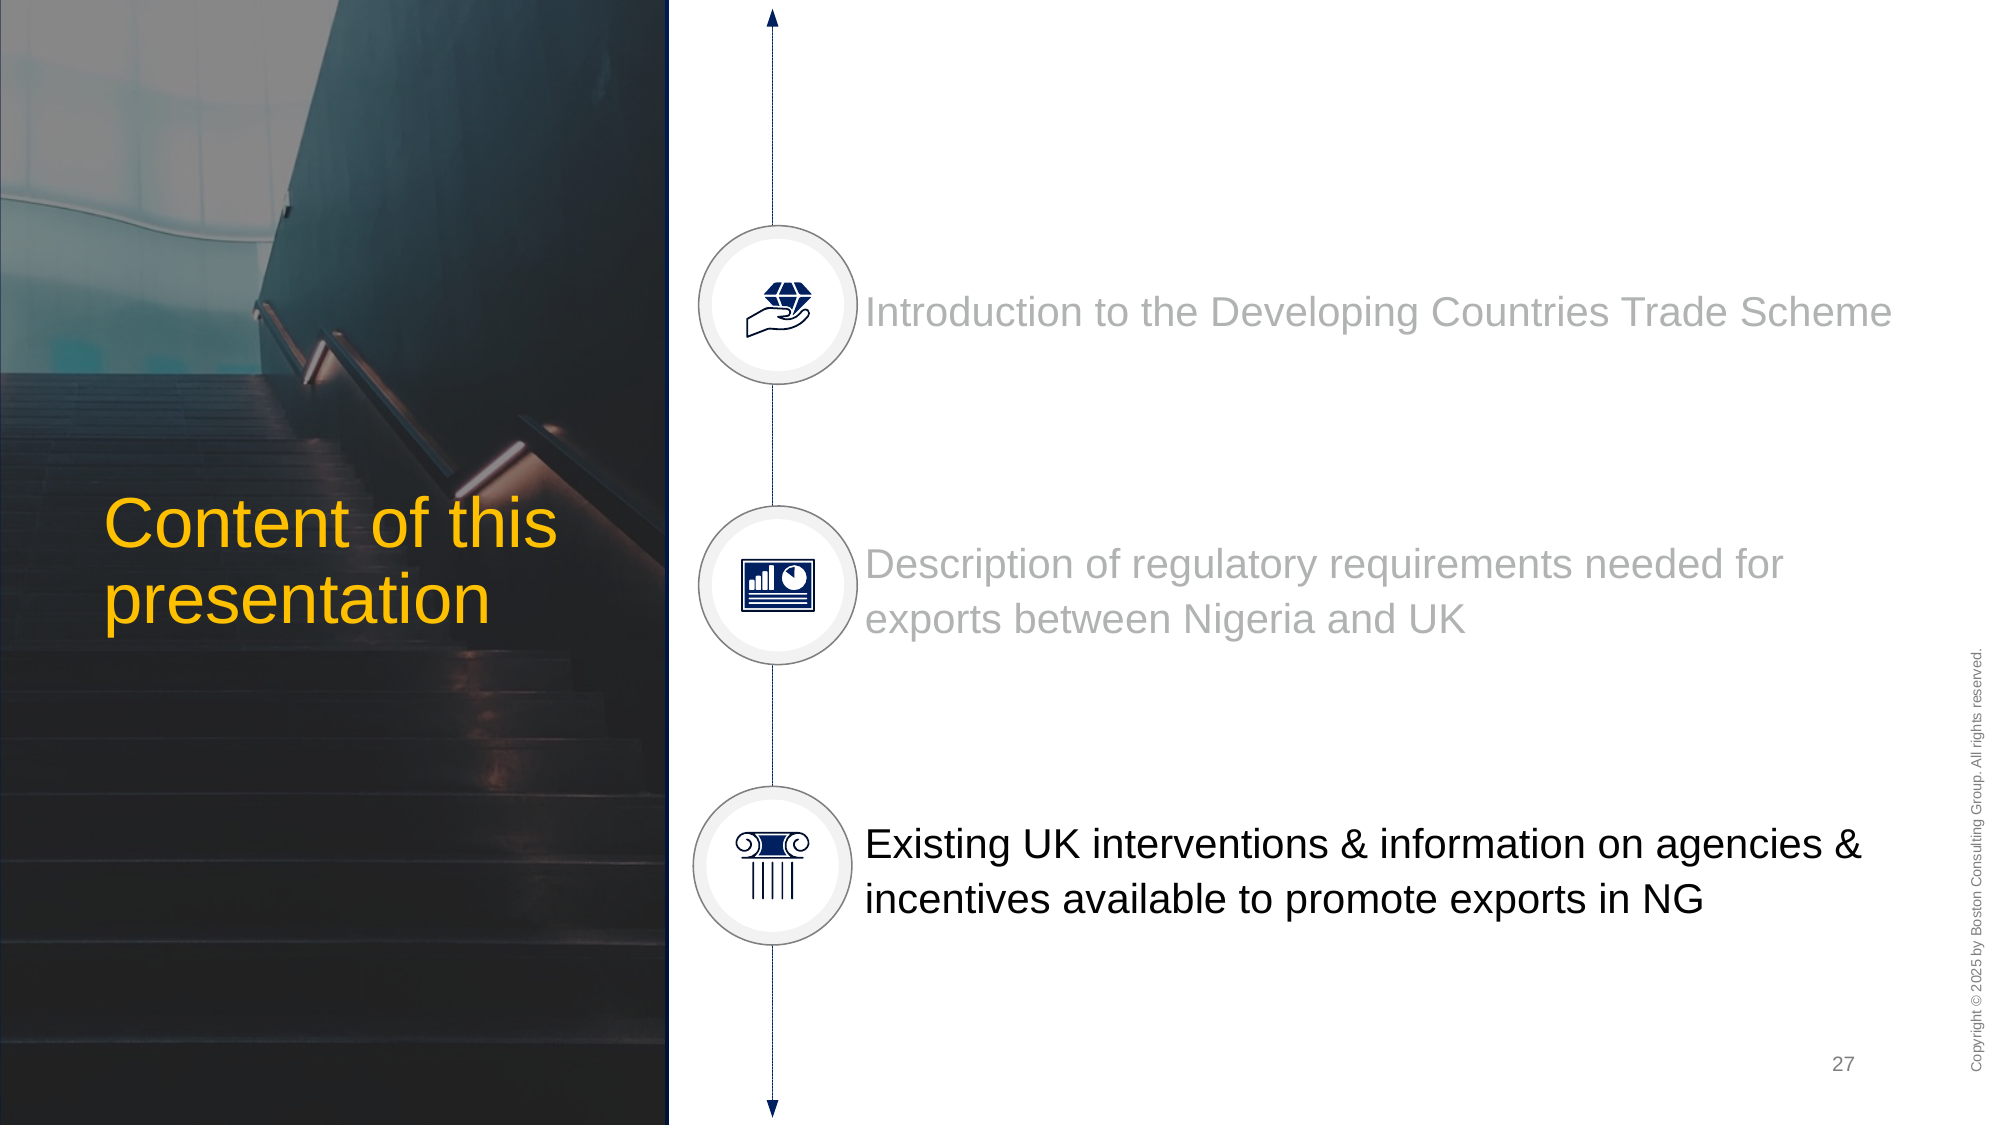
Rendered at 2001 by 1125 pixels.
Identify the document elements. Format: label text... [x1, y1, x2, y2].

text_box [698, 225, 858, 385]
text_box Introduction to the Developing Countries Trade Scheme [865, 279, 1897, 334]
text_box [698, 505, 858, 665]
text_box [0, 0, 665, 1125]
text_box Existing UK interventions & information on agencies & incentives available to promote exports in NG [865, 812, 1897, 922]
text_box Description of regulatory requirements needed for exports between Nigeria and UK [865, 532, 1897, 642]
title Content of this presentation [103, 439, 617, 686]
text_box [693, 786, 852, 946]
